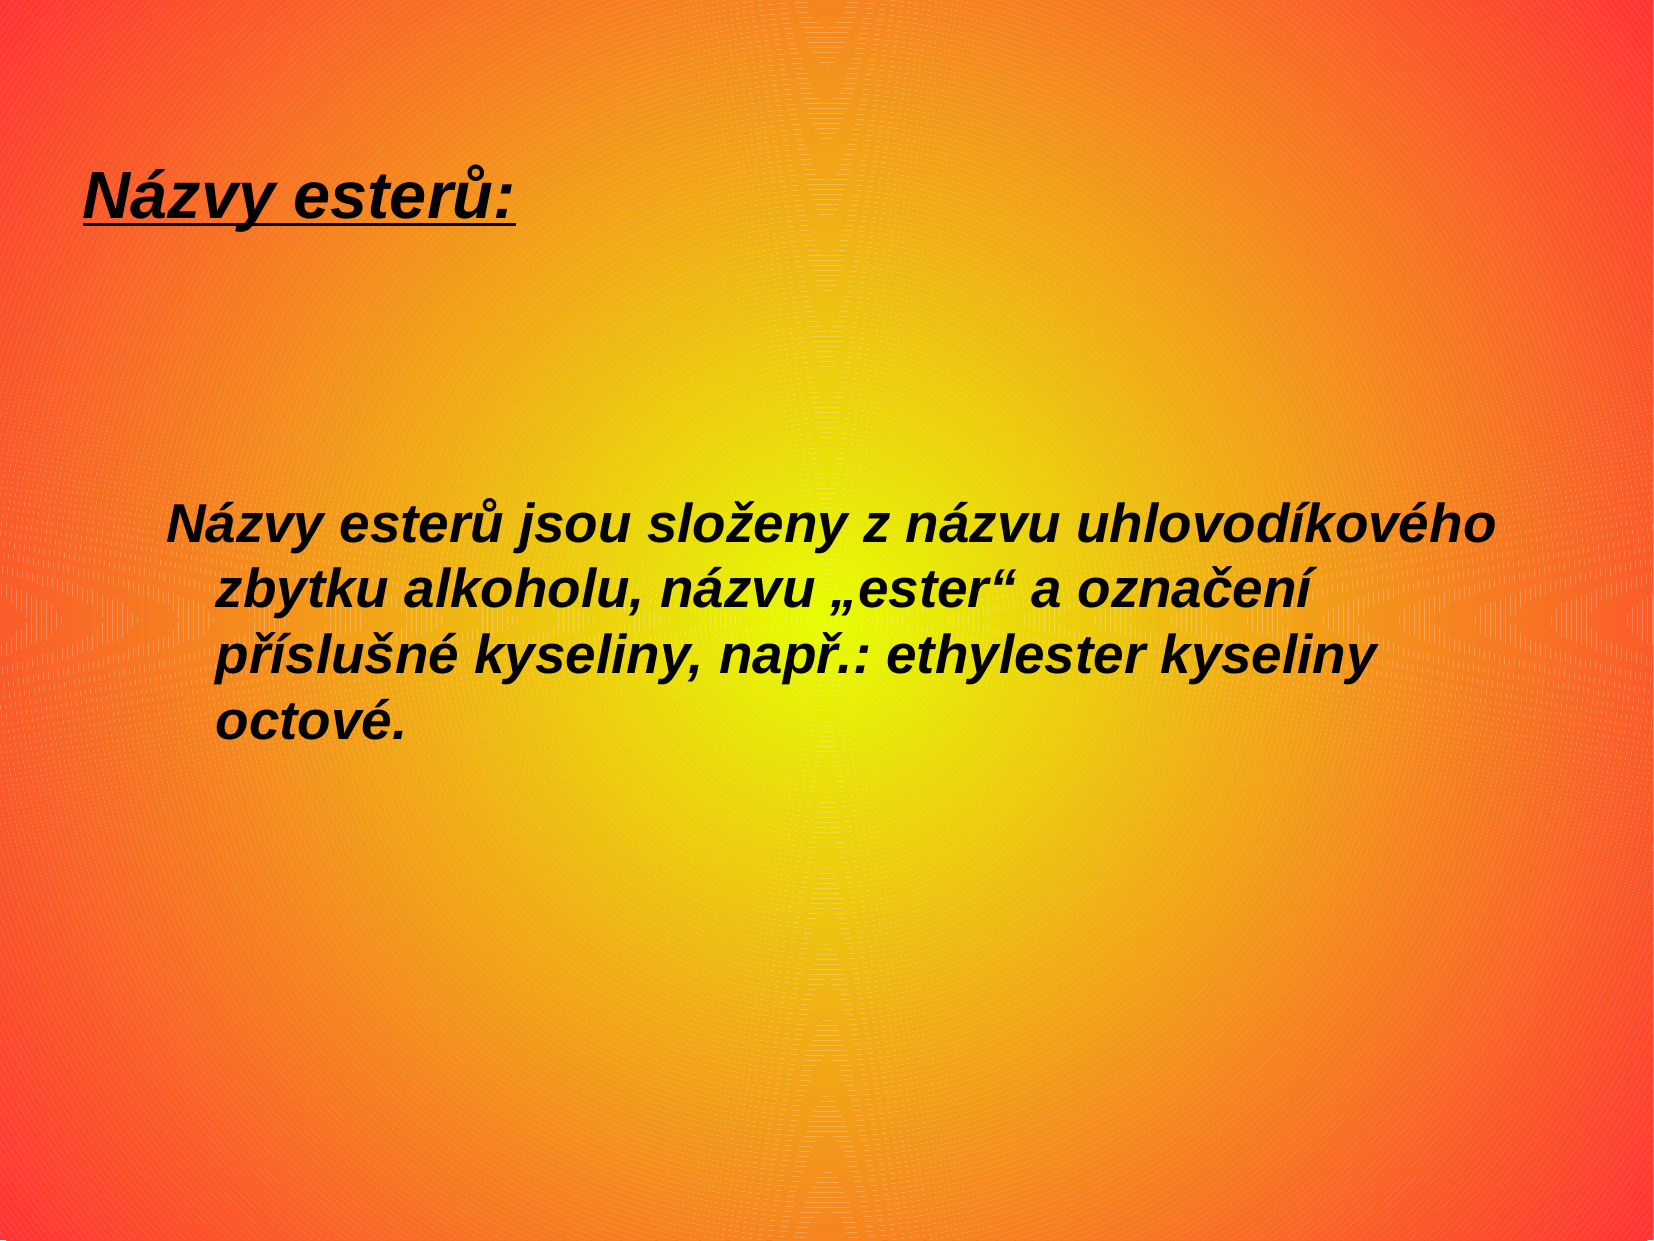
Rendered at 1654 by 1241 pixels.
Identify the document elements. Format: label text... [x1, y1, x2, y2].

title Názvy esterů: [82, 88, 1571, 296]
list Názvy esterů jsou složeny z názvu uhlovodíkového zbytku alkoholu, názvu „ester“ a označení příslušné kyseliny, např.: ethylester kyseliny octové. [82, 487, 1571, 753]
